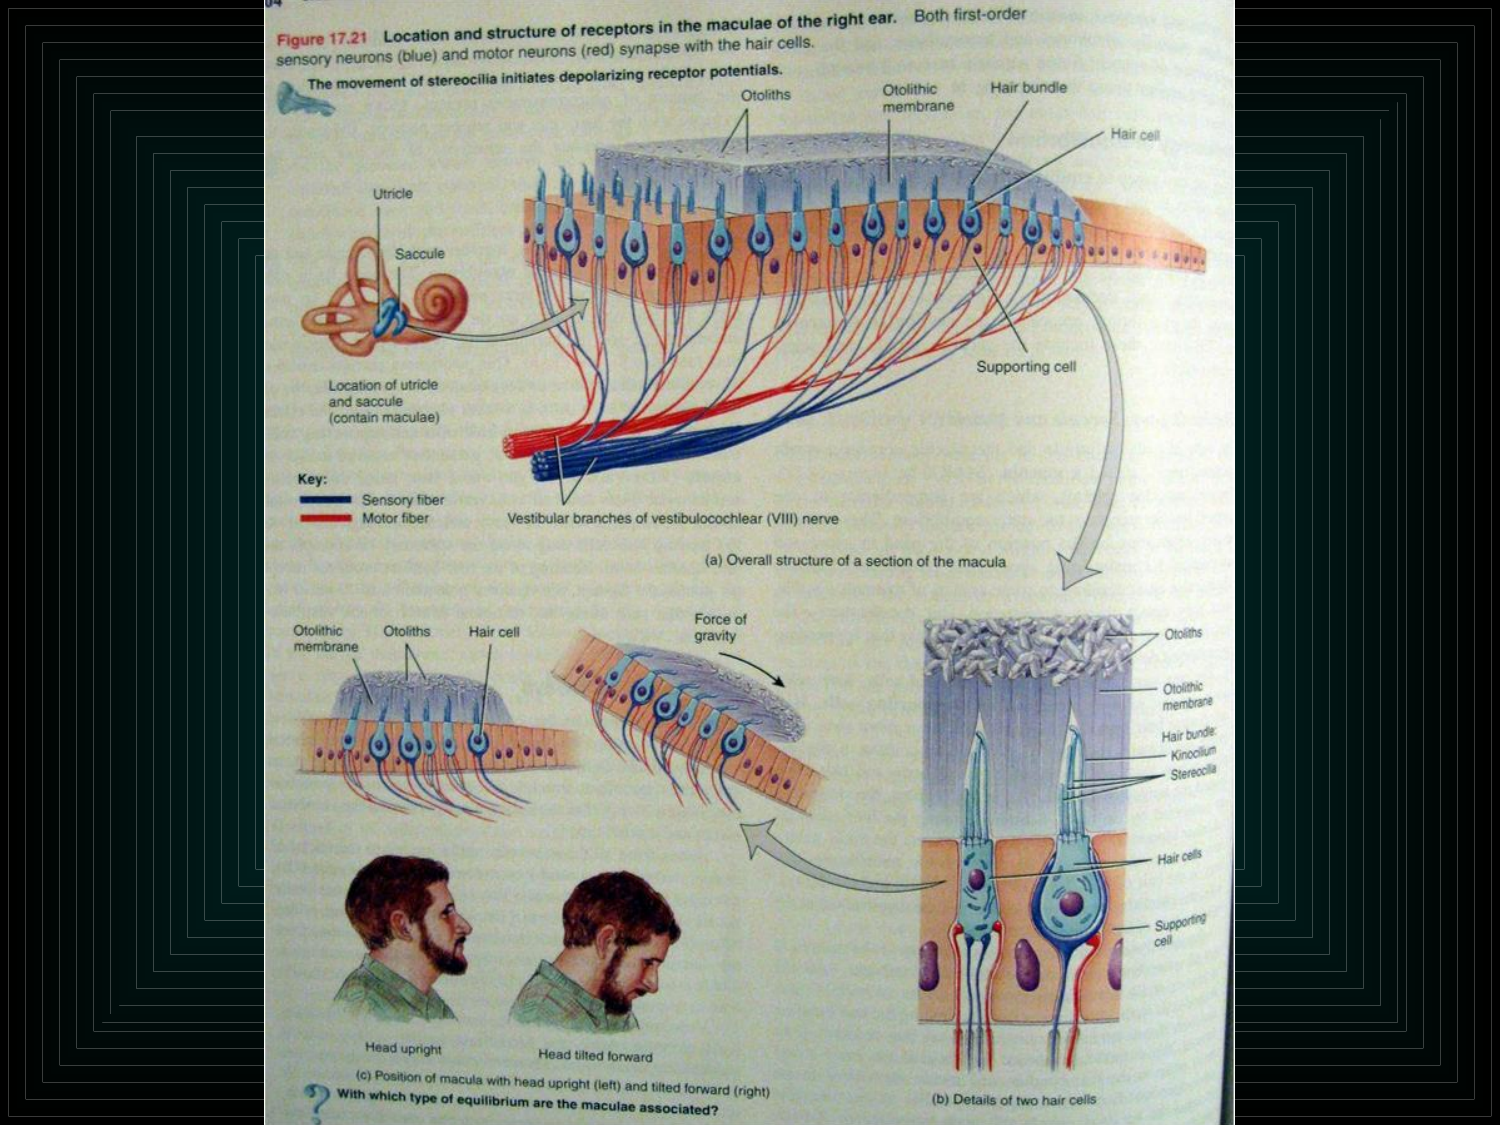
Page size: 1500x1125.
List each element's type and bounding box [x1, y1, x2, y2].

picture [264, 0, 1235, 1125]
